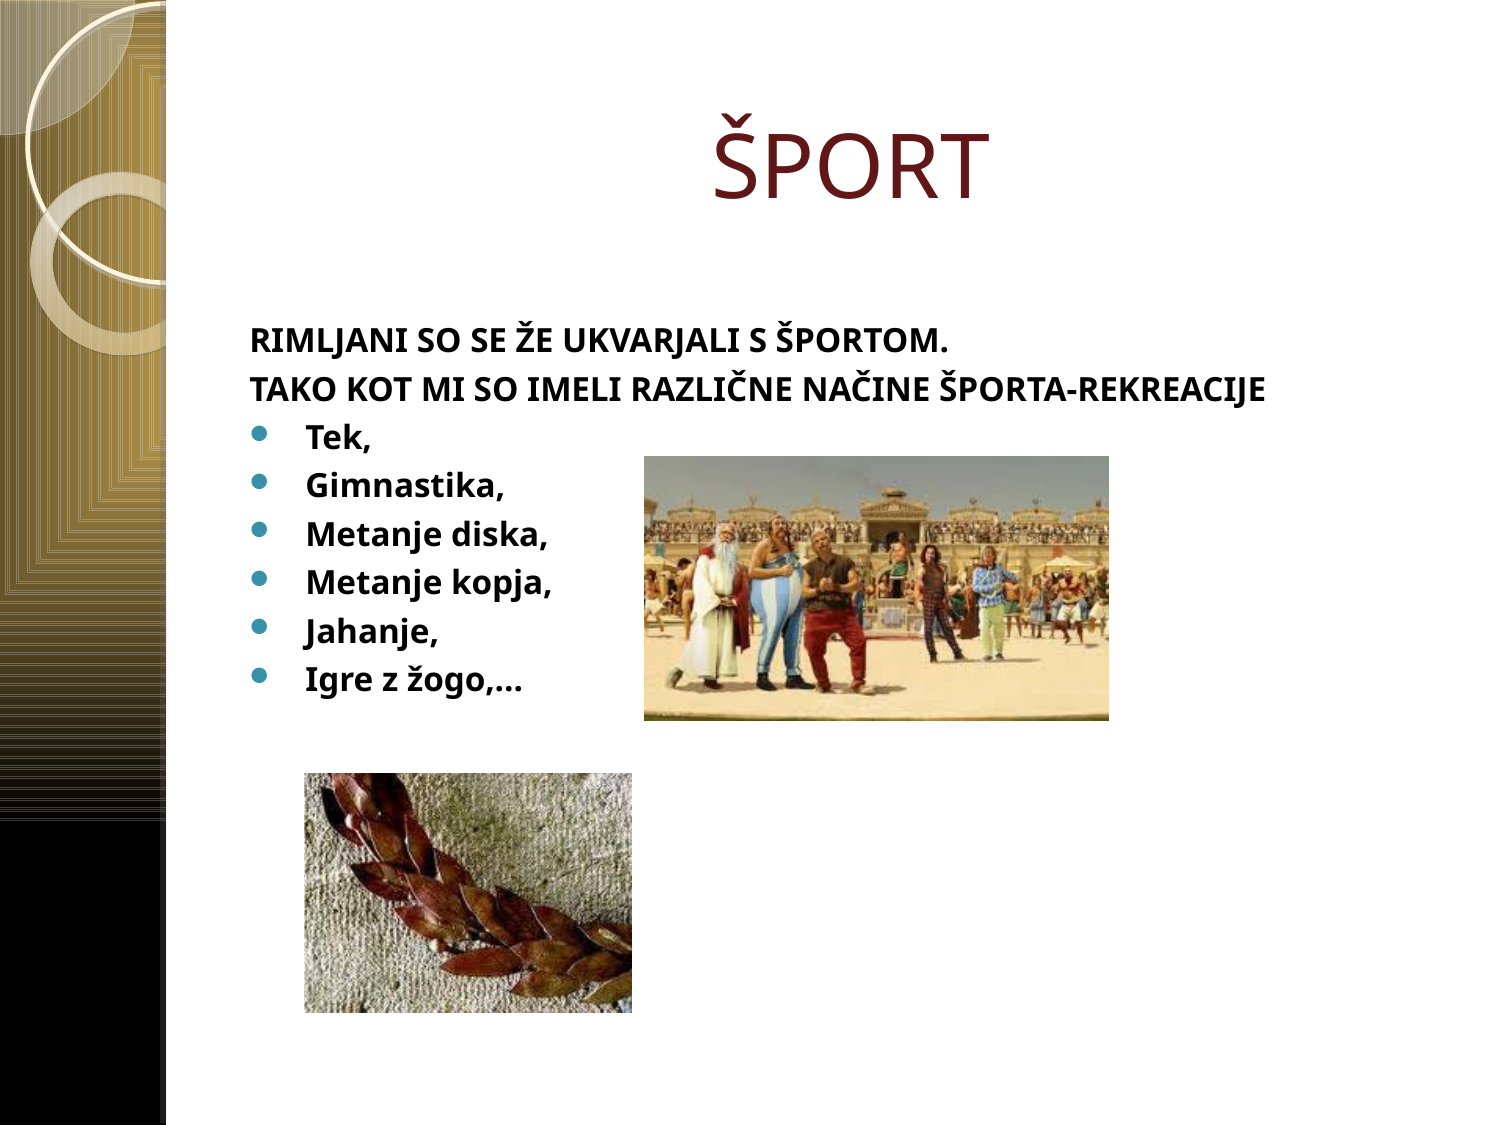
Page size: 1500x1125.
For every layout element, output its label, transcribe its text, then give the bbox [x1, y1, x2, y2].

title ŠPORT [235, 45, 1466, 282]
picture [304, 773, 632, 1013]
list RIMLJANI SO SE ŽE UKVARJALI S ŠPORTOM. TAKO KOT MI SO IMELI RAZLIČNE NAČINE ŠPORTA-REKREACIJE Tek, Gimnastika, Metanje diska, Metanje kopja, Jahanje, Igre z žogo,… [234, 316, 1465, 935]
picture [644, 456, 1109, 722]
